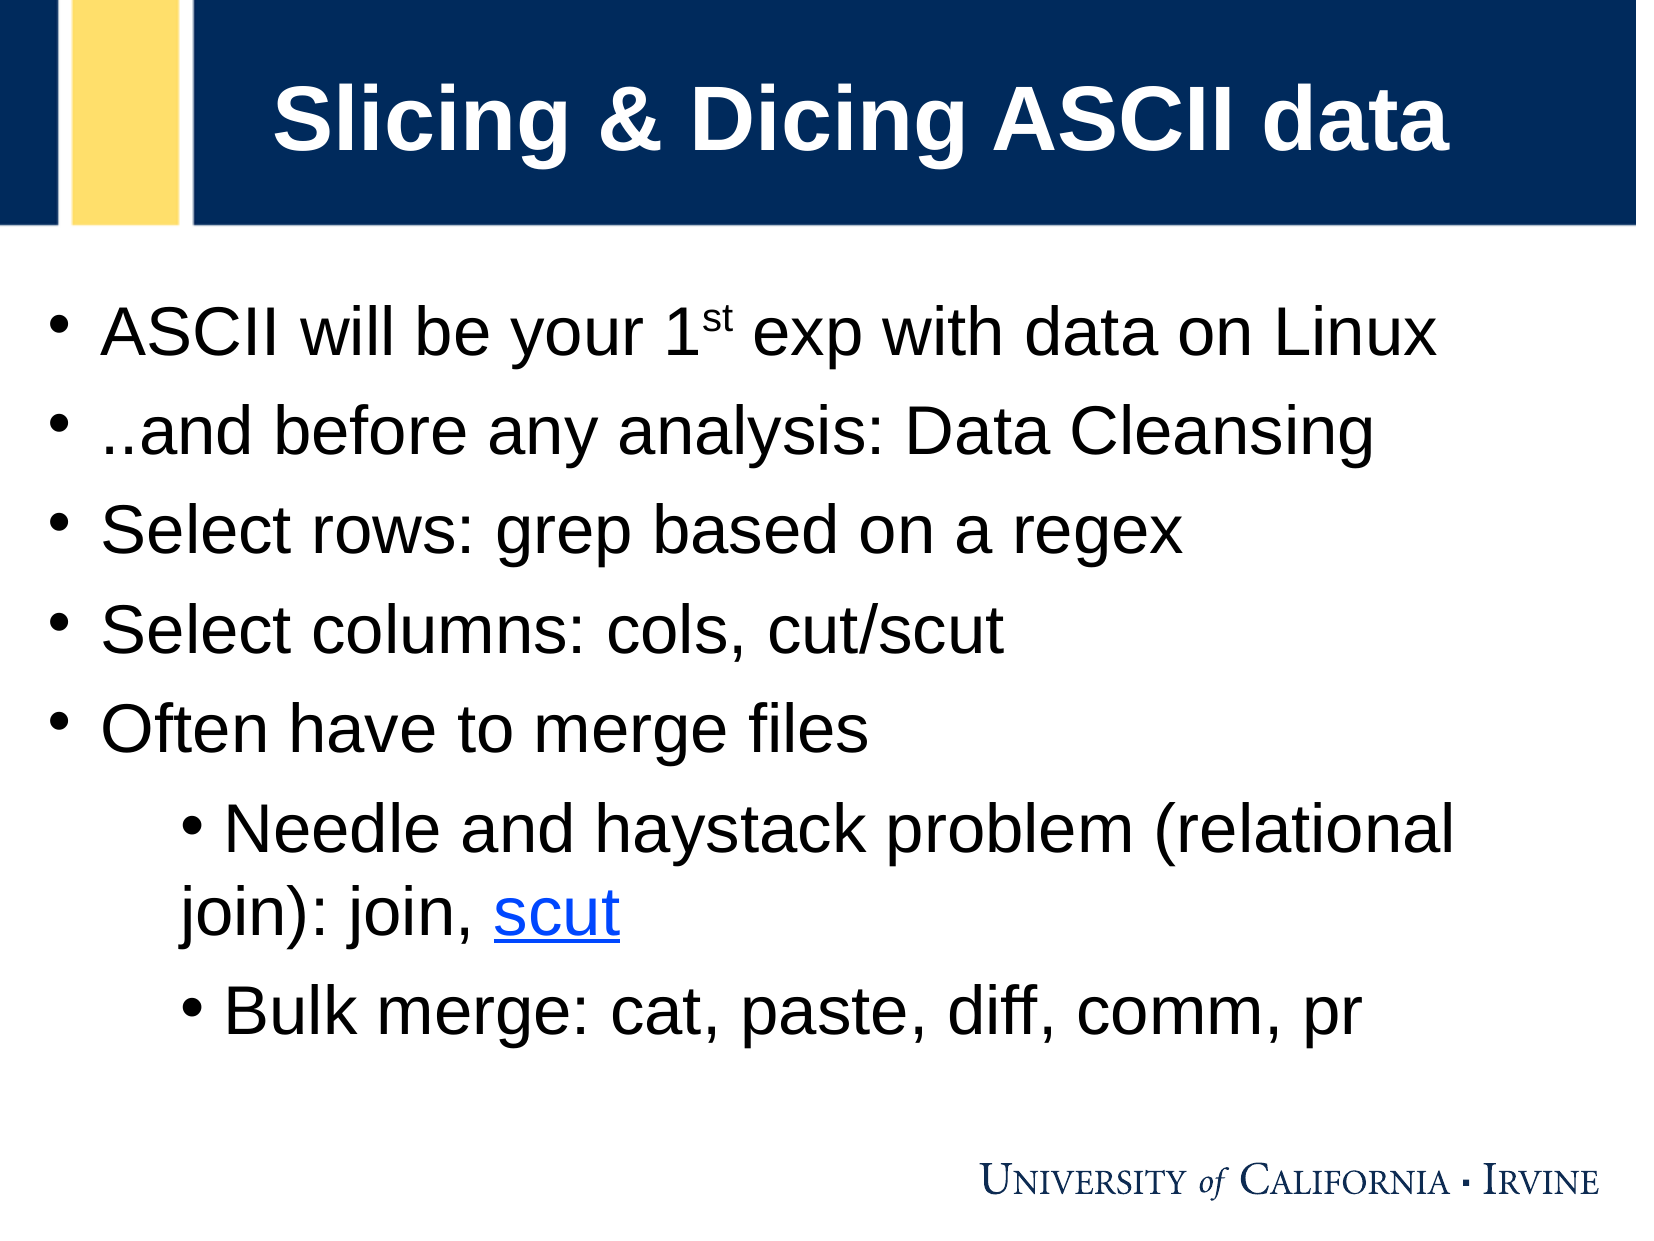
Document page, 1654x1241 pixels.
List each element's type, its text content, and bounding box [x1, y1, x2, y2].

title Slicing & Dicing ASCII data [257, 0, 1654, 228]
text_box ASCII will be your 1st exp with data on Linux ..and before any analysis: Data Cleansing Select rows: grep based on a regex Select columns: cols, cut/scut Often have to merge files Needle and haystack problem (relational join): join, scut Bulk merge: cat, paste, diff, comm, pr [15, 278, 1591, 1141]
subtitle [39, 268, 1615, 1130]
picture [0, 0, 1636, 1241]
